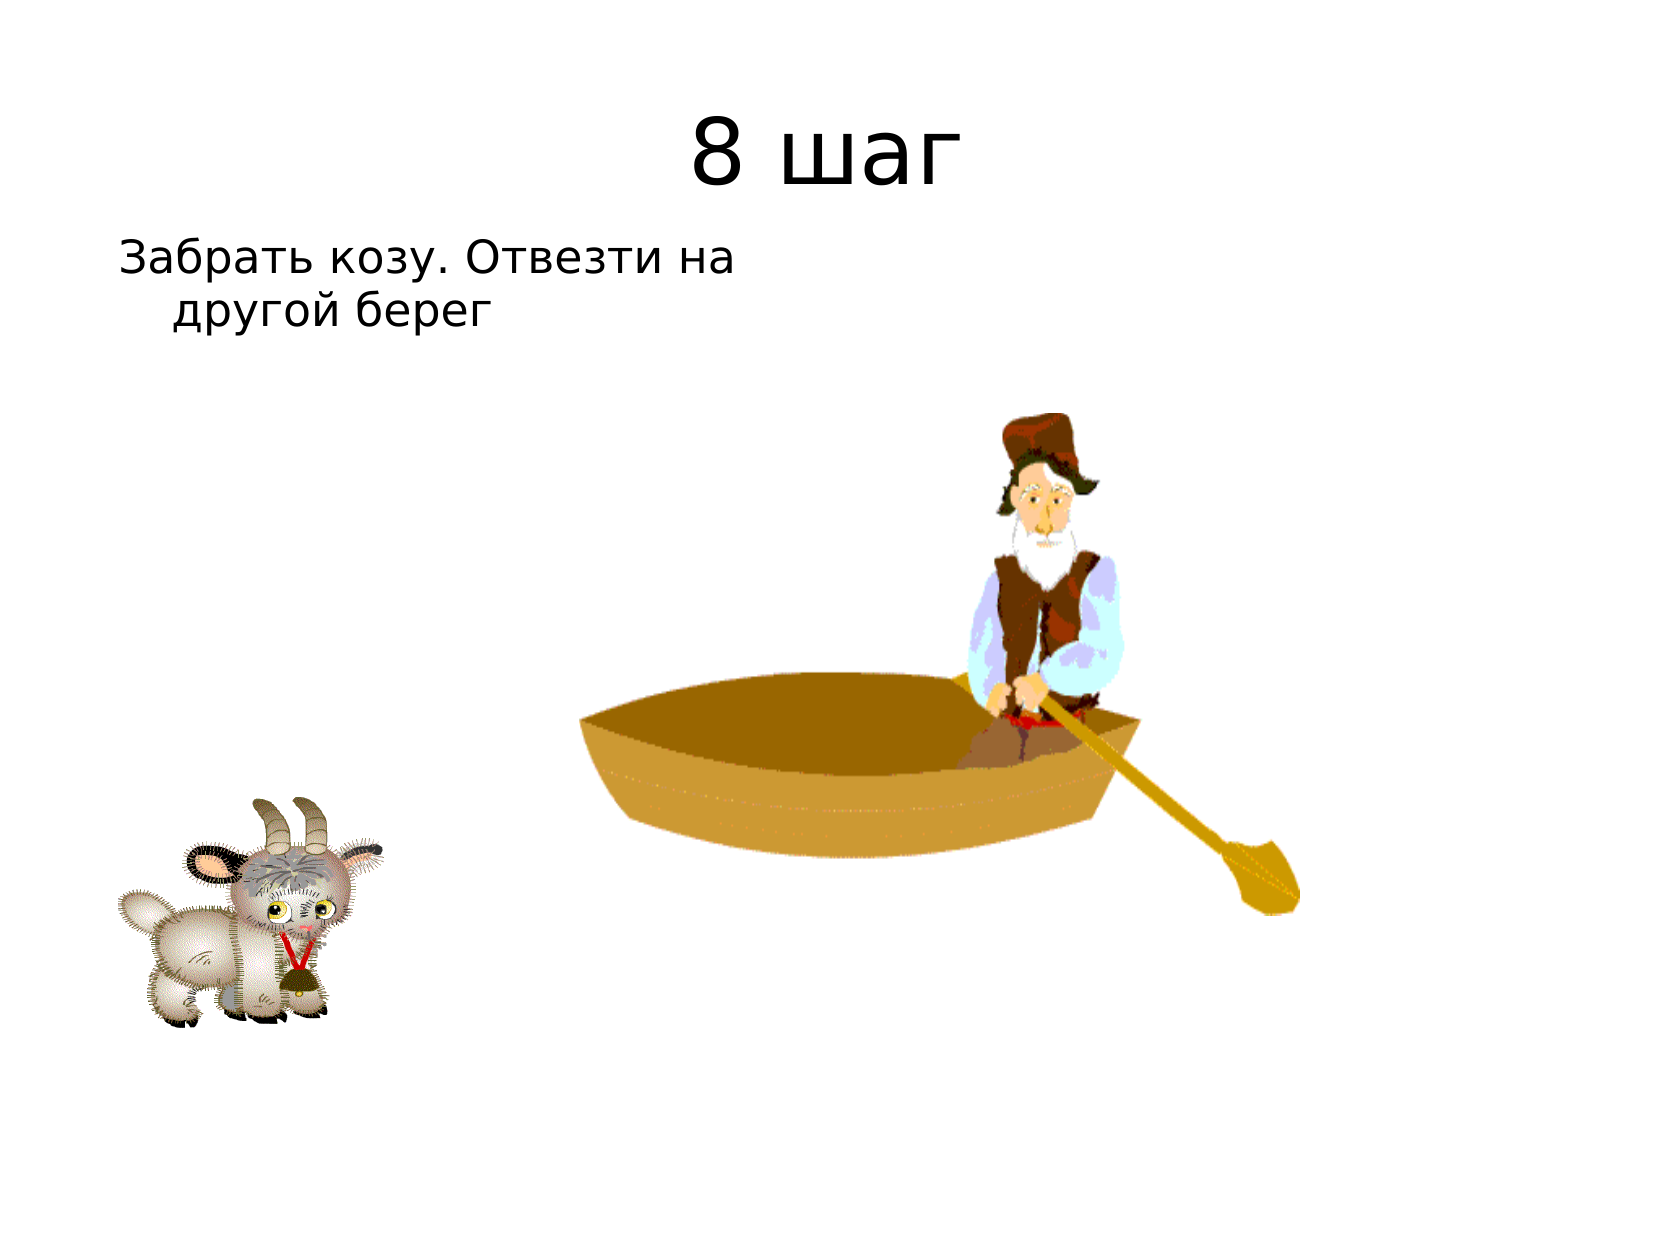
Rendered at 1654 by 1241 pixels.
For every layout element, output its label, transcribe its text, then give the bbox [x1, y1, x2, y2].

list Забрать козу. Отвезти на другой берег [100, 231, 827, 384]
title 8 шаг [82, 56, 1571, 250]
picture [579, 413, 1300, 916]
picture [118, 797, 384, 1028]
